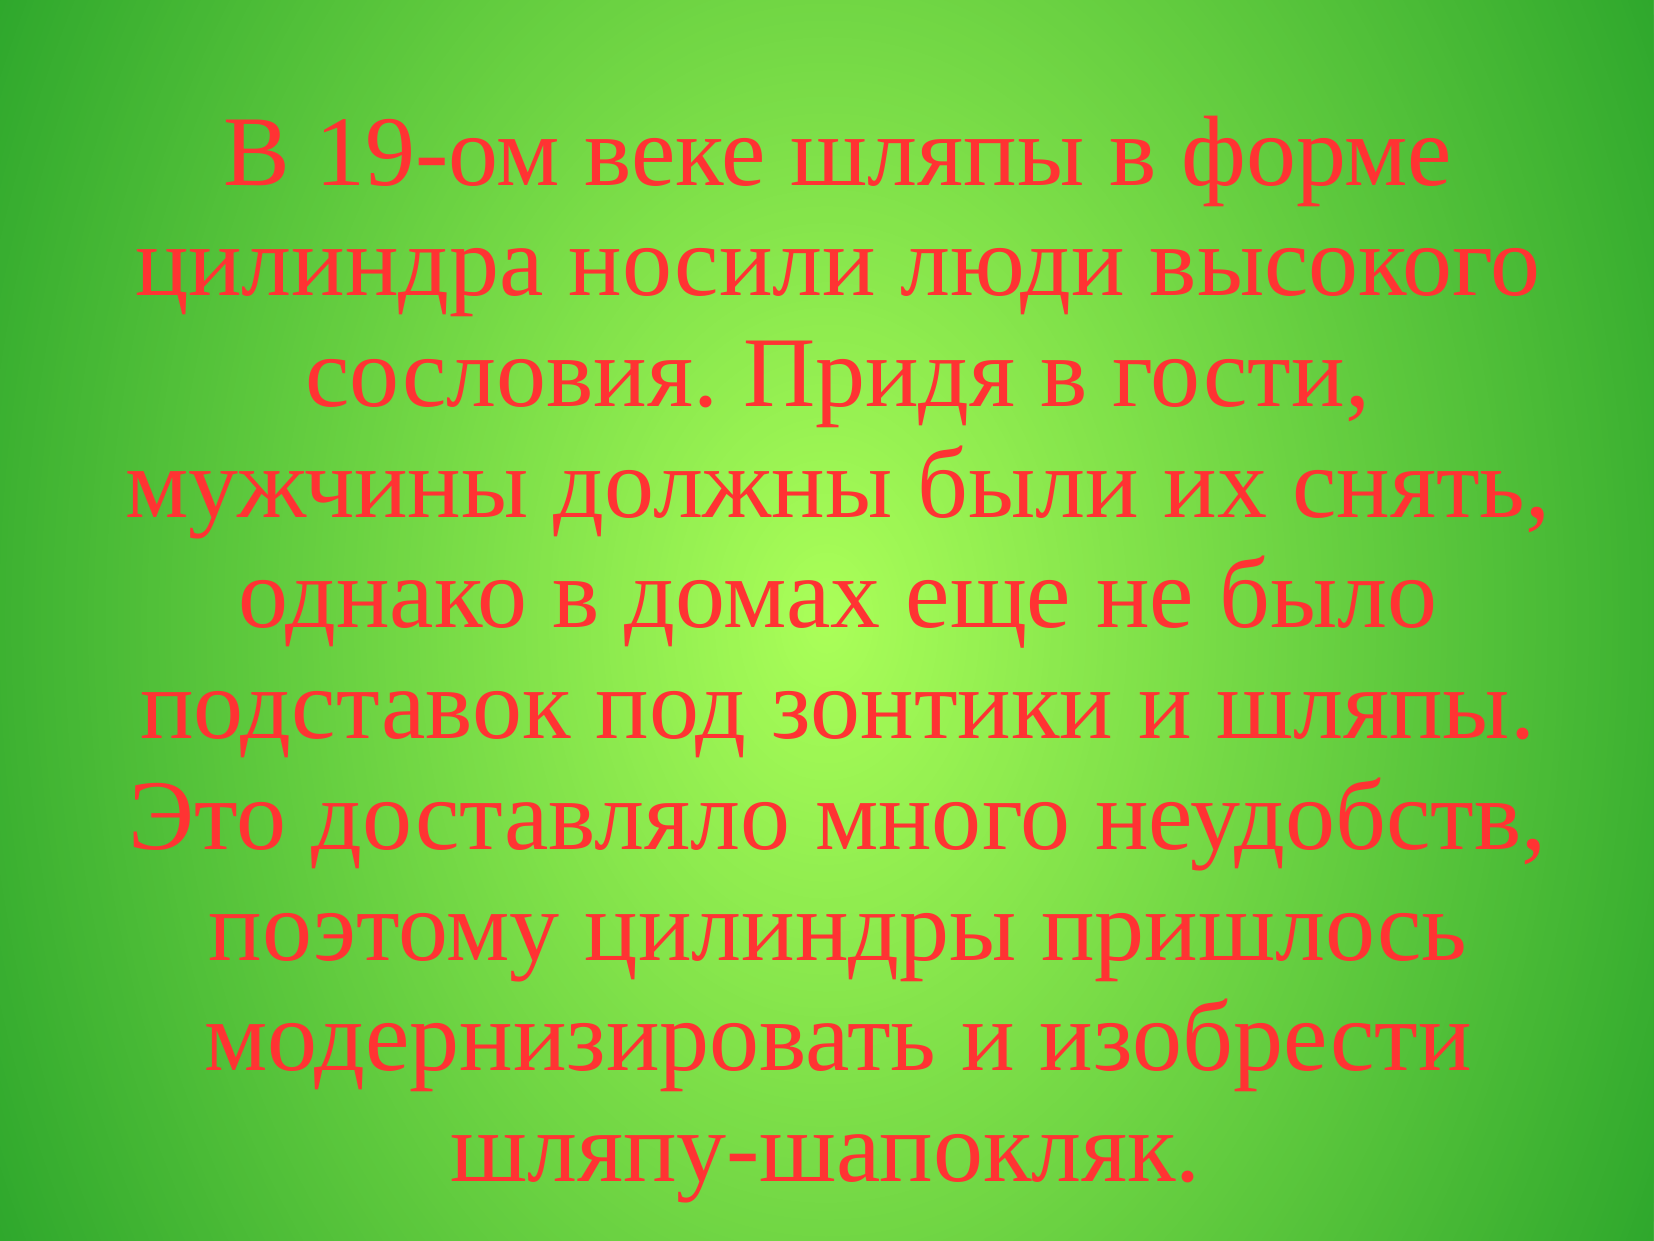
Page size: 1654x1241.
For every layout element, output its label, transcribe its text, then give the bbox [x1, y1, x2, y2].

subtitle В 19-ом веке шляпы в форме цилиндра носили люди высокого сословия. Придя в гости, мужчины должны были их снять, однако в домах еще не было подставок под зонтики и шляпы. Это доставляло много неудобств, поэтому цилиндры пришлось модернизировать и изобрести шляпу-шапокляк. [94, 82, 1583, 1217]
